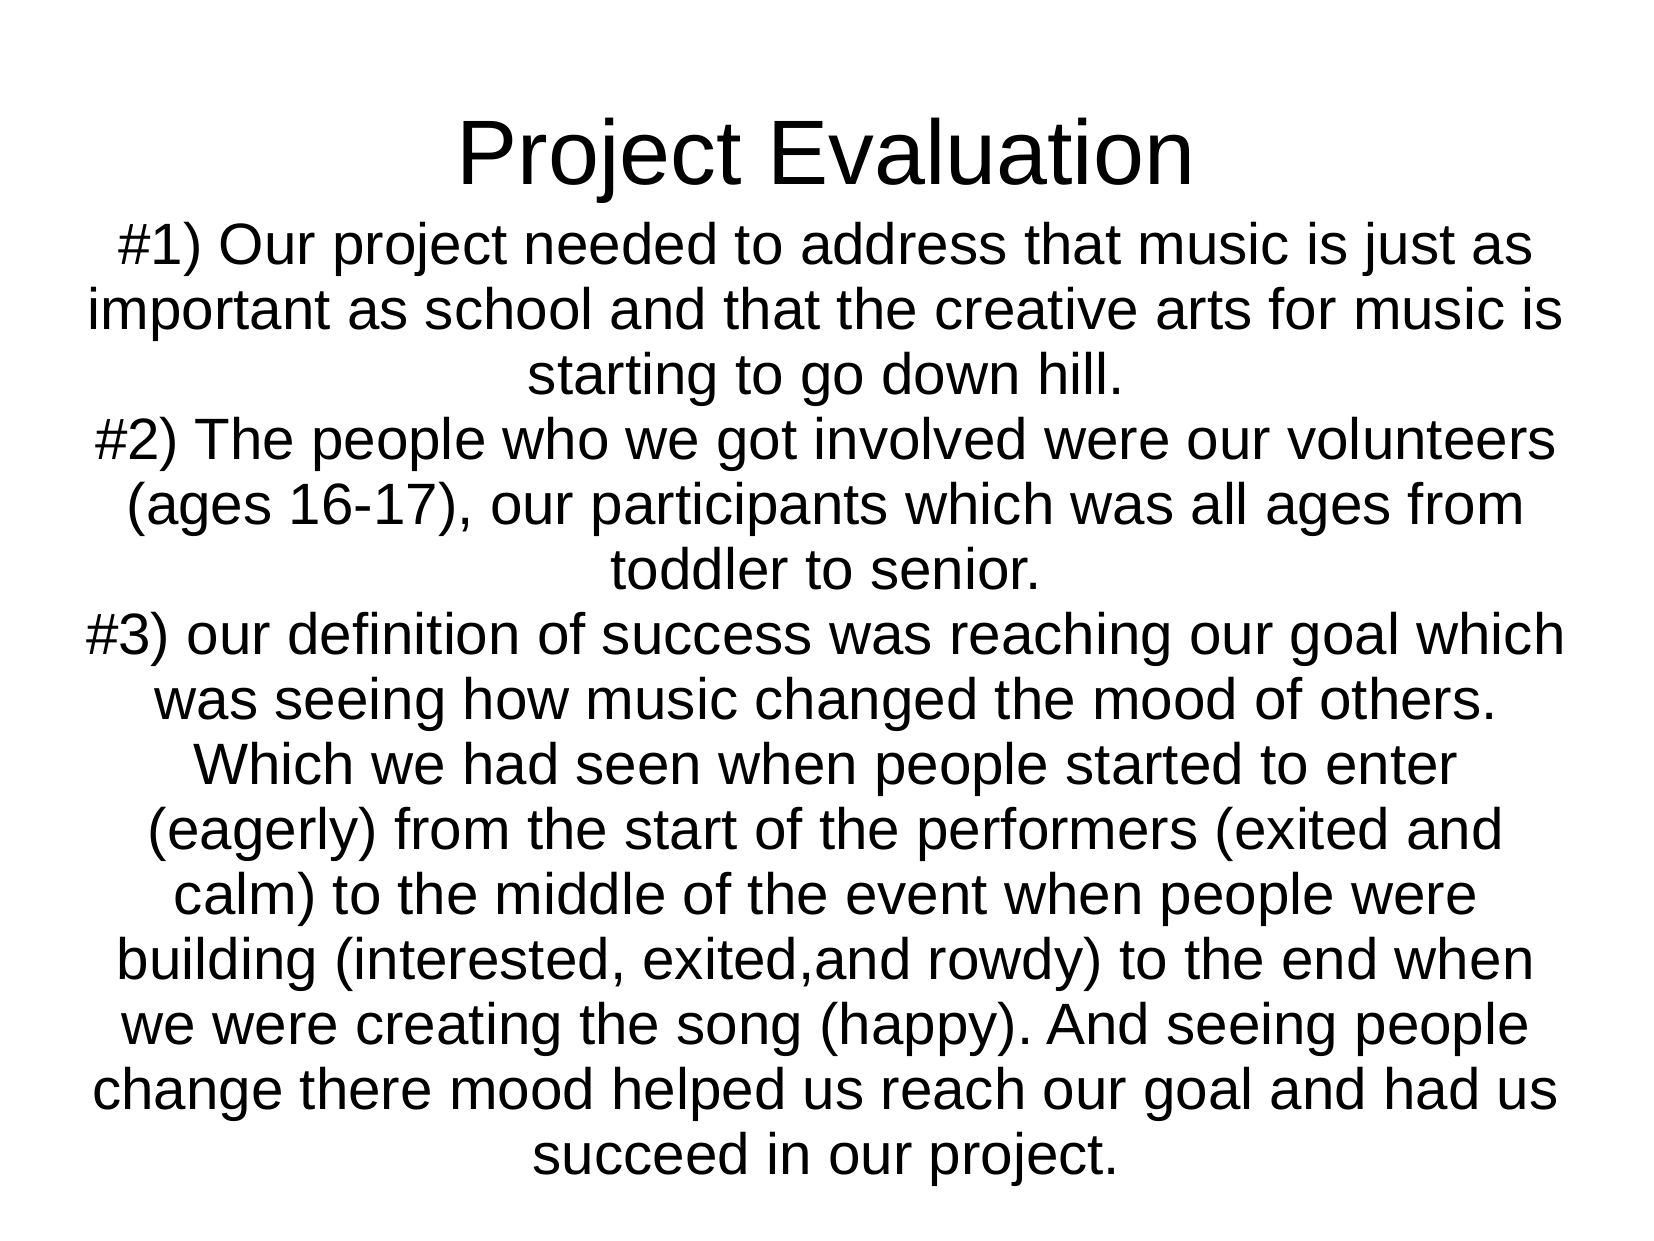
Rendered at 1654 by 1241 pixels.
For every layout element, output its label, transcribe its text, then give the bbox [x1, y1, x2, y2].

subtitle #1) Our project needed to address that music is just as important as school and that the creative arts for music is starting to go down hill. #2) The people who we got involved were our volunteers (ages 16-17), our participants which was all ages from toddler to senior. #3) our definition of success was reaching our goal which was seeing how music changed the mood of others. Which we had seen when people started to enter (eagerly) from the start of the performers (exited and calm) to the middle of the event when people were building (interested, exited,and rowdy) to the end when we were creating the song (happy). And seeing people change there mood helped us reach our goal and had us succeed in our project. [82, 213, 1571, 1186]
title Project Evaluation [82, 56, 1571, 213]
